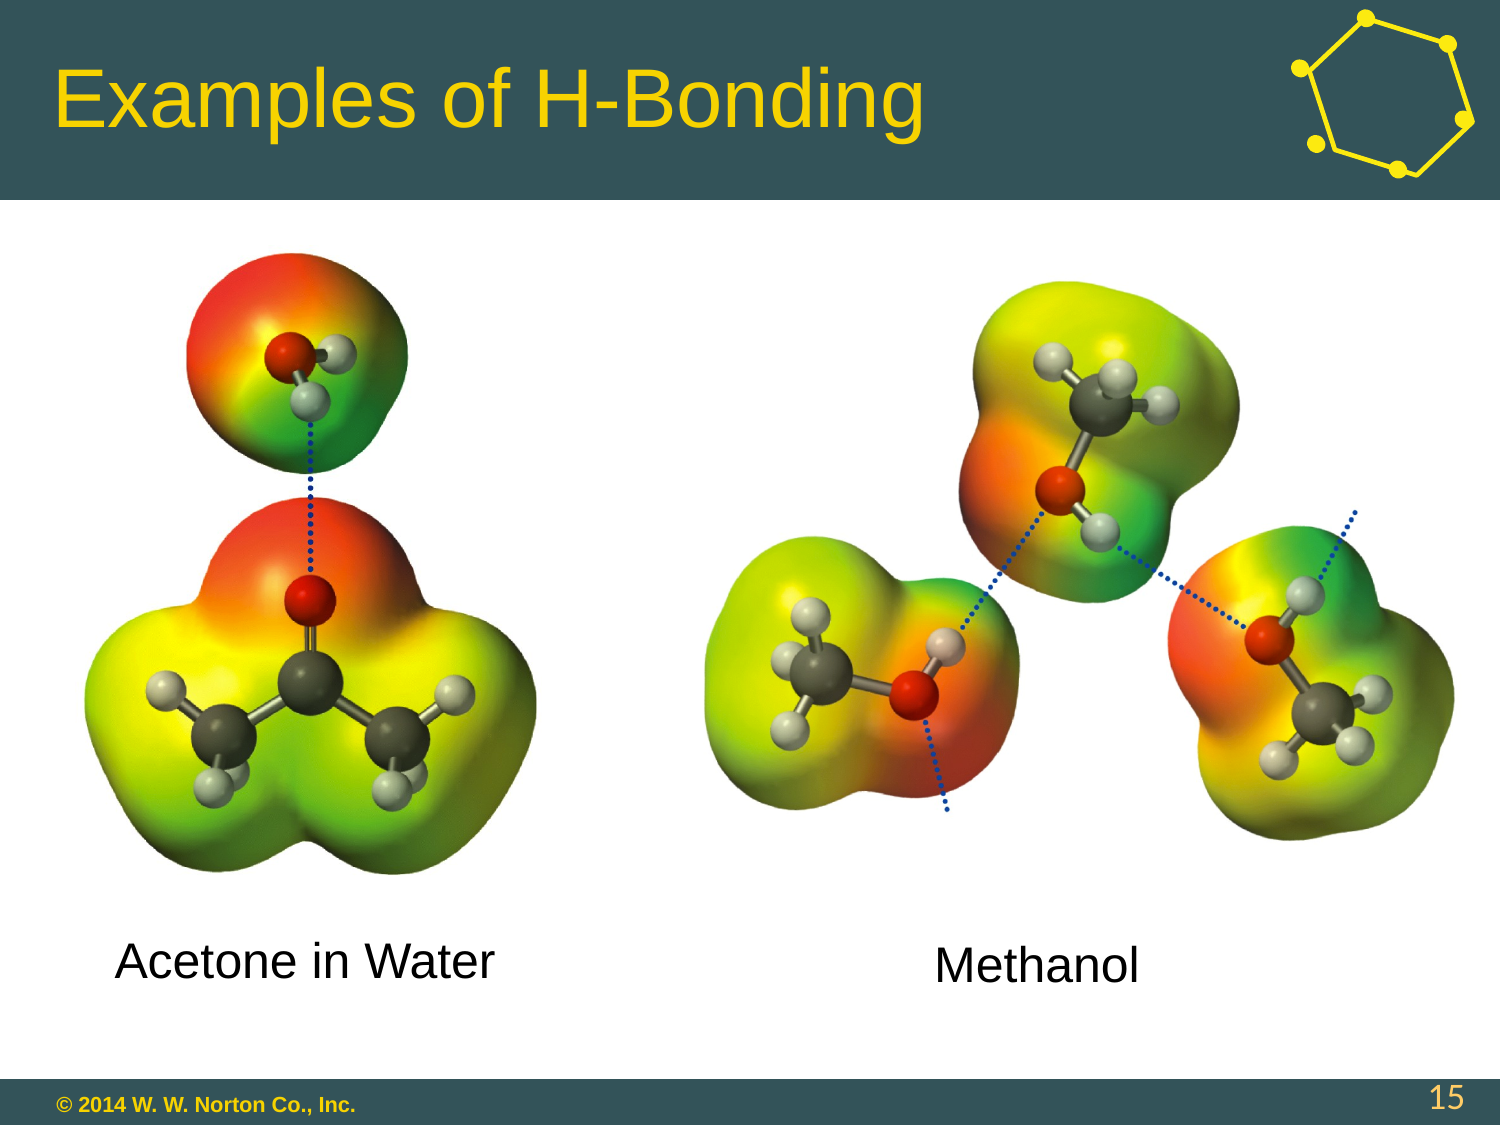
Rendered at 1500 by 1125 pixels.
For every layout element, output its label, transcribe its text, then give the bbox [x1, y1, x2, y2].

picture [694, 273, 1463, 851]
picture [75, 245, 542, 880]
text_box Methanol [812, 924, 1276, 1000]
title Examples of H-Bonding [37, 0, 1313, 188]
text_box Acetone in Water [99, 921, 563, 997]
slide_number <number> [1412, 1064, 1482, 1109]
